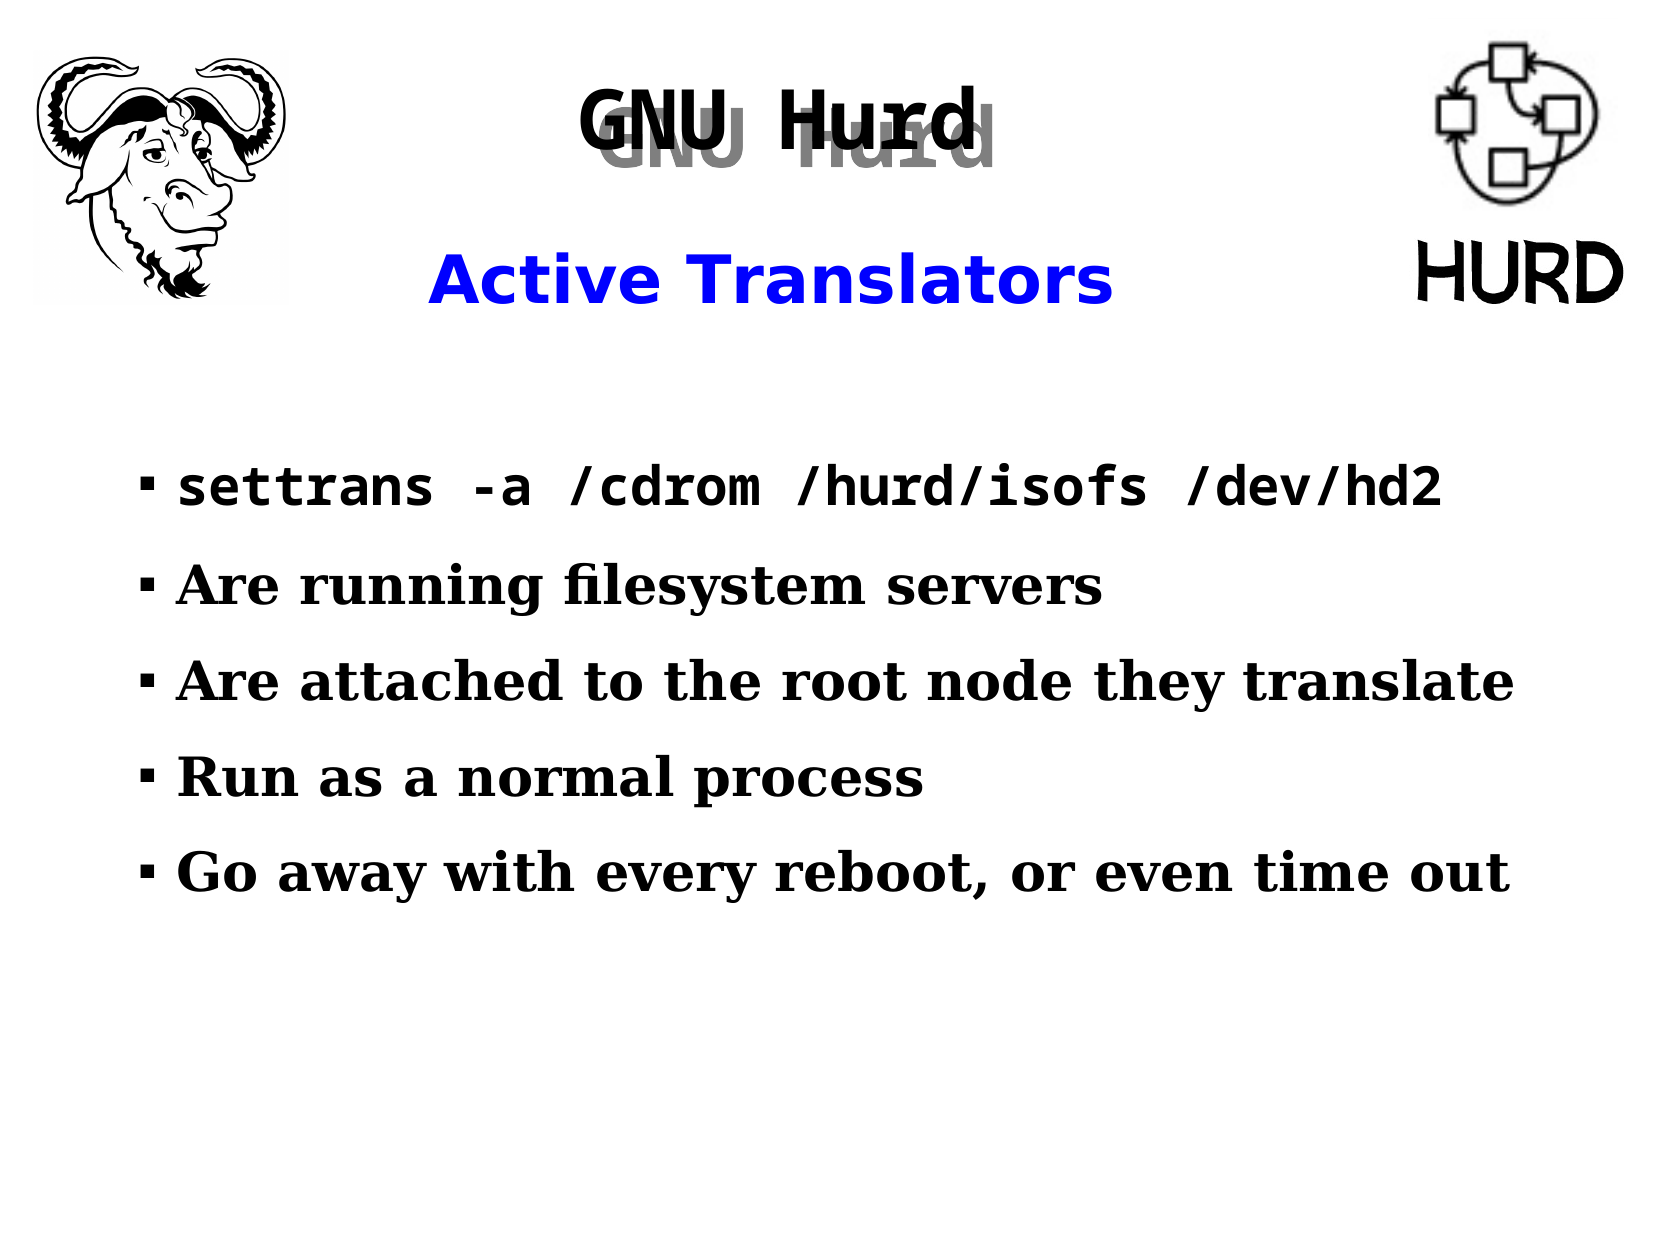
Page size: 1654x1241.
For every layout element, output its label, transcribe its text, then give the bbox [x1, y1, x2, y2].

text_box settrans -a /cdrom /hurd/isofs /dev/hd2 Are running filesystem servers Are attached to the root node they translate Run as a normal process Go away with every reboot, or even time out [69, 410, 1654, 857]
picture [1428, 17, 1618, 224]
picture [1409, 238, 1628, 309]
text_box GNU Hurd [578, 60, 1028, 158]
text_box Active Translators [428, 202, 1141, 304]
picture [33, 50, 289, 305]
